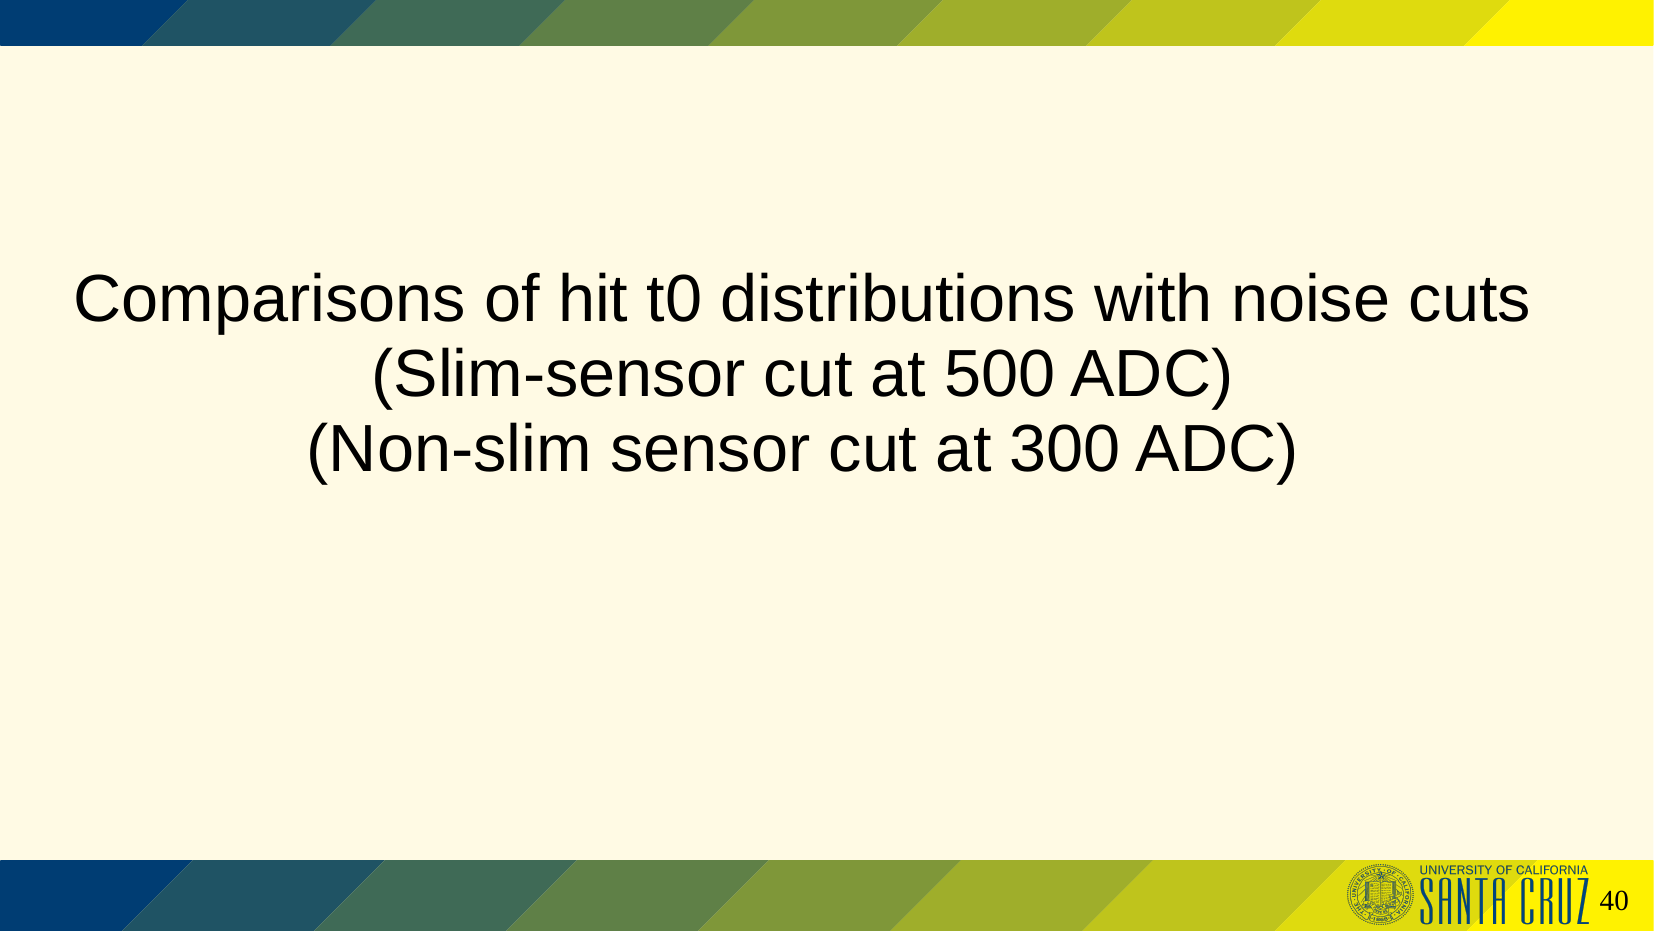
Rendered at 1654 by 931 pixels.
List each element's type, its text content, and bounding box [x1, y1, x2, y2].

picture [1347, 864, 1589, 925]
subtitle Comparisons of hit t0 distributions with noise cuts (Slim-sensor cut at 500 ADC) (Non-slim sensor cut at 300 ADC) [59, 233, 1548, 513]
